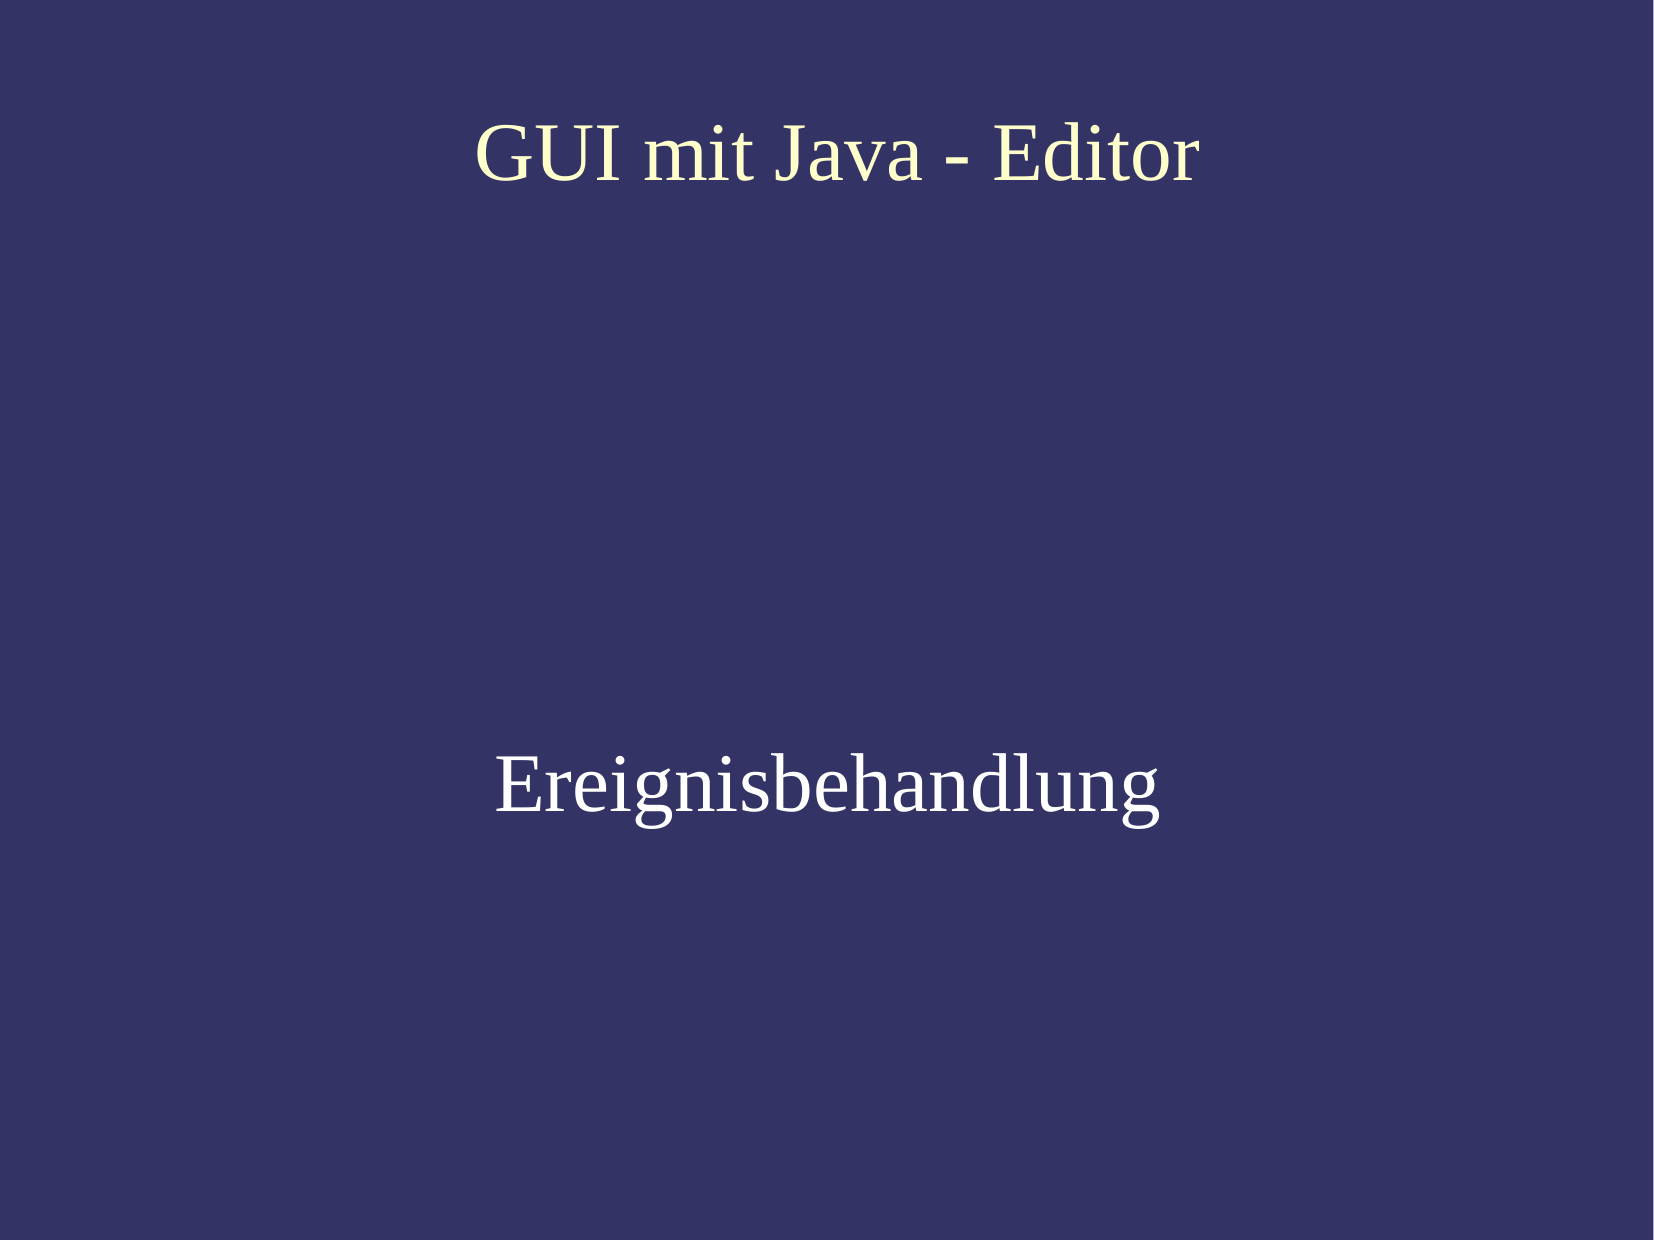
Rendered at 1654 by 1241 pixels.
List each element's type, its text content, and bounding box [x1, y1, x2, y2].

title GUI mit Java - Editor [54, 44, 1622, 260]
subtitle Ereignisbehandlung [77, 339, 1579, 1228]
